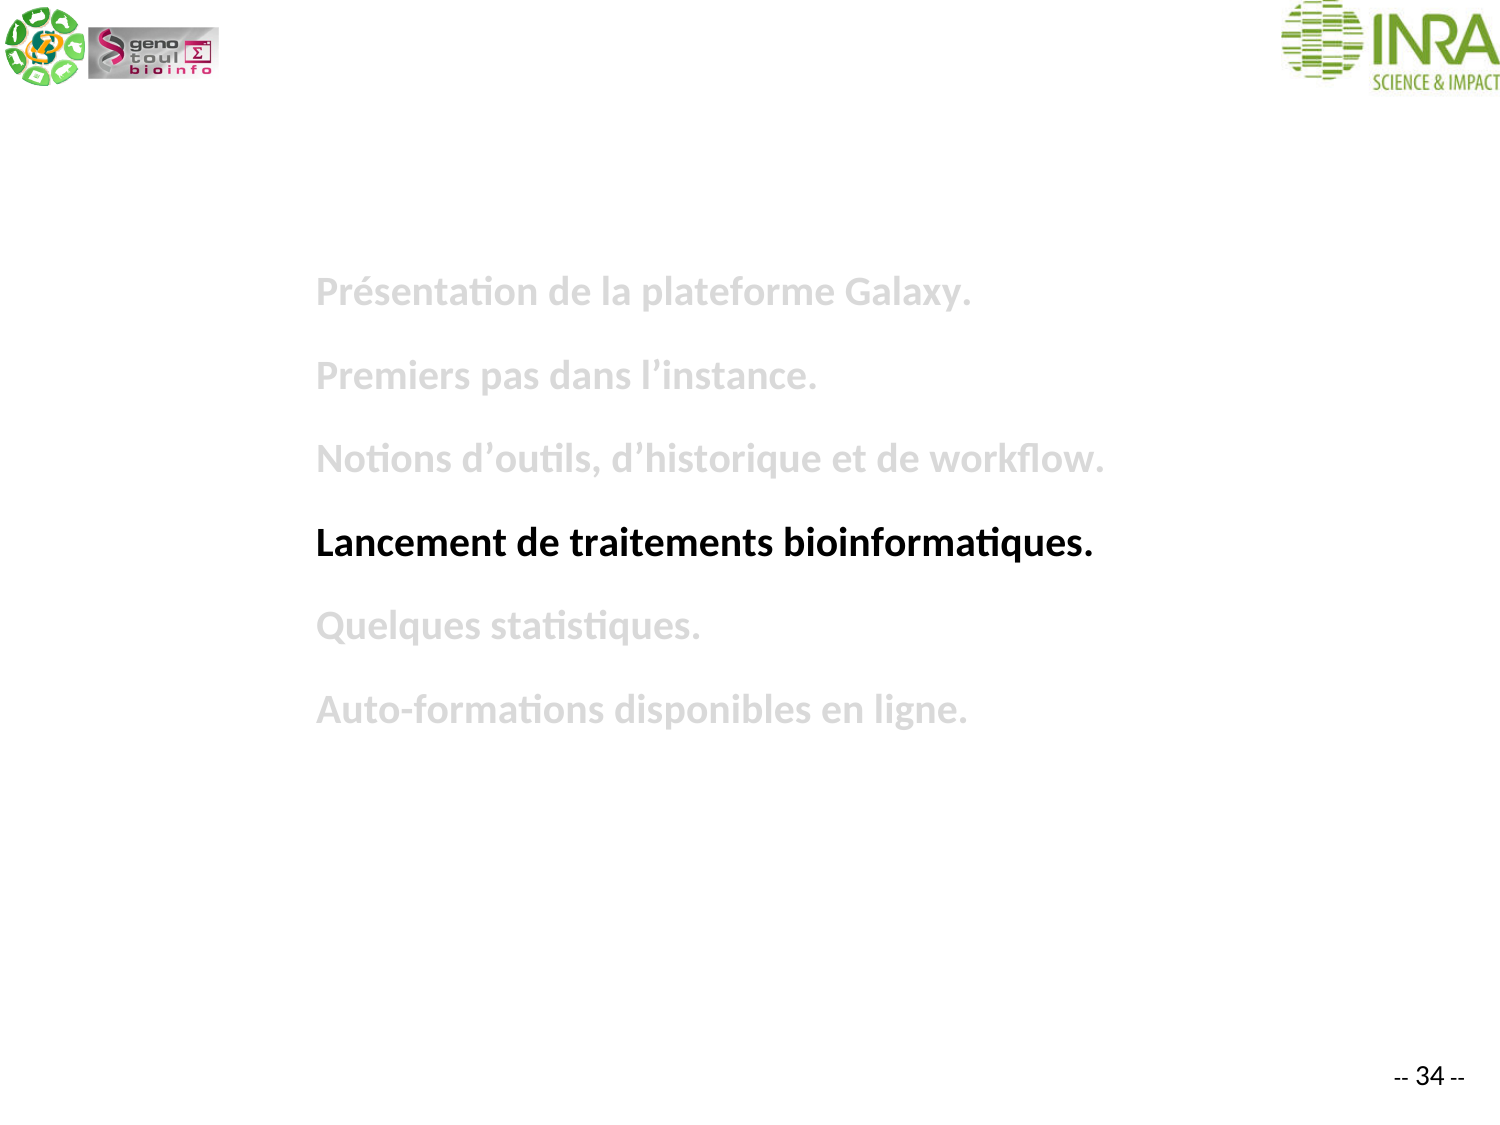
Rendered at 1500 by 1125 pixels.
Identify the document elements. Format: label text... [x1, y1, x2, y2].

picture [1281, 0, 1500, 110]
picture [5, 7, 85, 86]
text_box Présentation de la plateforme Galaxy. Premiers pas dans l’instance. Notions d’outils, d’historique et de workflow. Lancement de traitements bioinformatiques. Quelques statistiques. Auto-formations disponibles en ligne. [301, 267, 1400, 992]
picture [88, 27, 219, 79]
